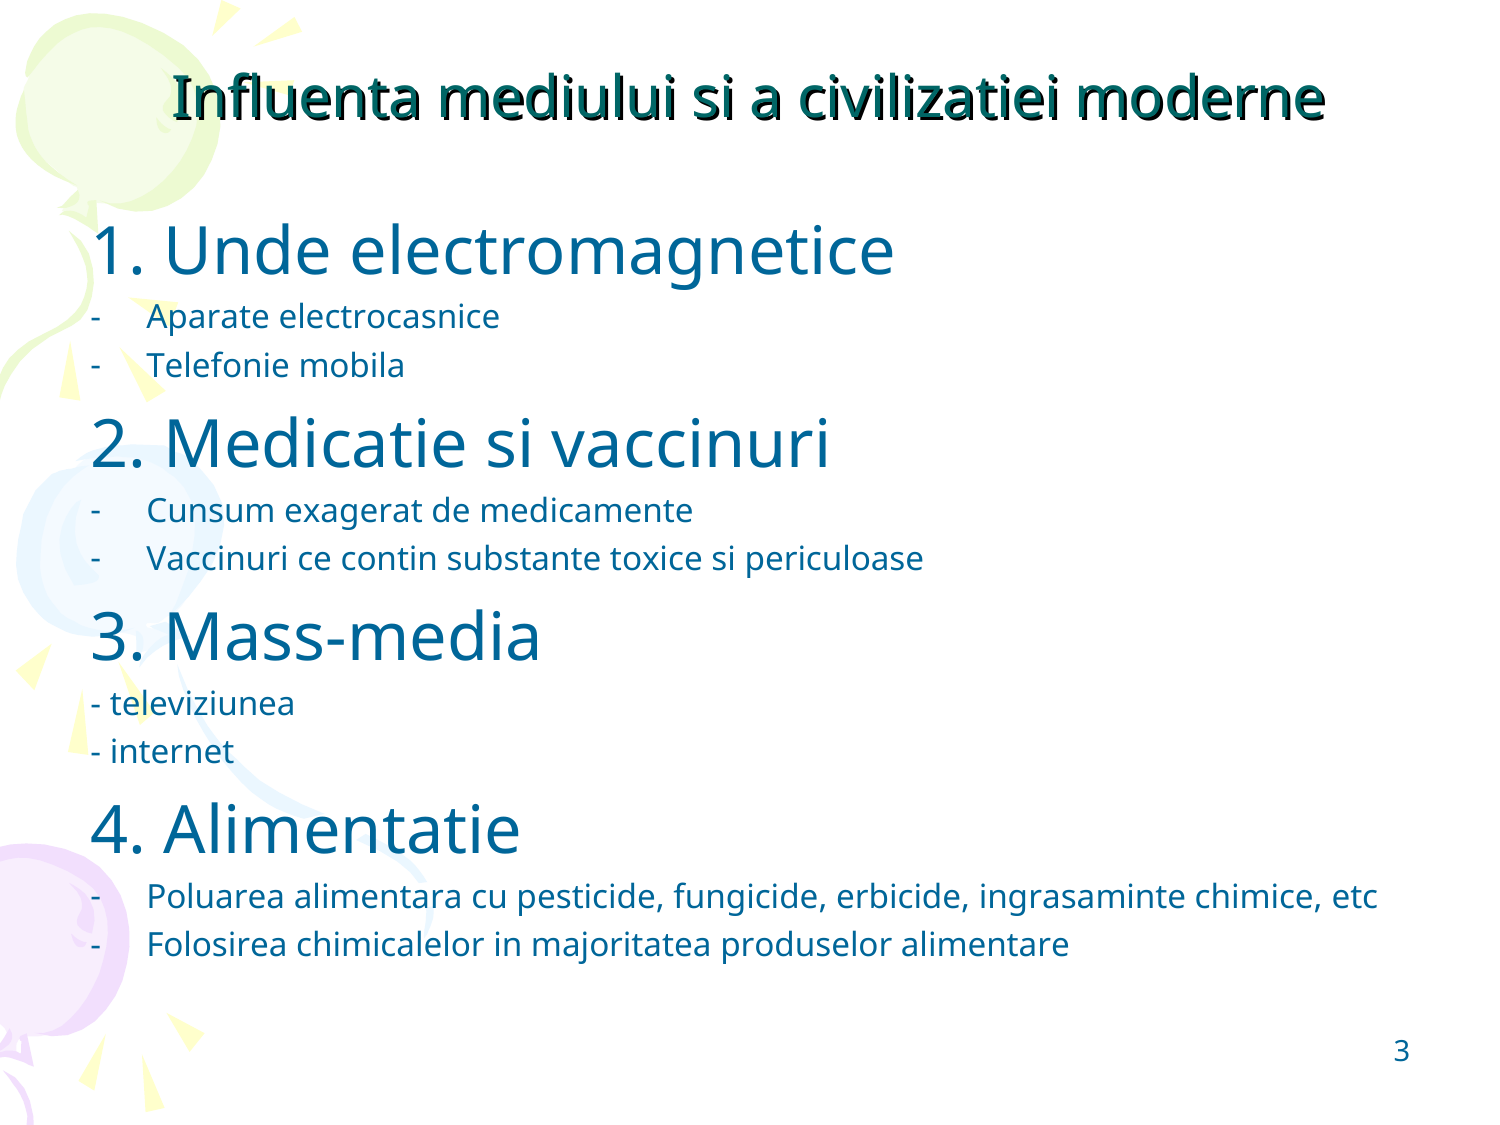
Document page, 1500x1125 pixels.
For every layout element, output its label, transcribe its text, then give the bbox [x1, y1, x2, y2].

text_box <number> [1074, 1024, 1426, 1100]
text_box Influenta mediului si a civilizatiei moderne [72, 16, 1426, 138]
text_box 1. Unde electromagnetice Aparate electrocasnice Telefonie mobila 2. Medicatie si vaccinuri Cunsum exagerat de medicamente Vaccinuri ce contin substante toxice si periculoase 3. Mass-media - televiziunea - internet 4. Alimentatie Poluarea alimentara cu pesticide, fungicide, erbicide, ingrasaminte chimice, etc Folosirea chimicalelor in majoritatea produselor alimentare [75, 199, 1426, 1125]
